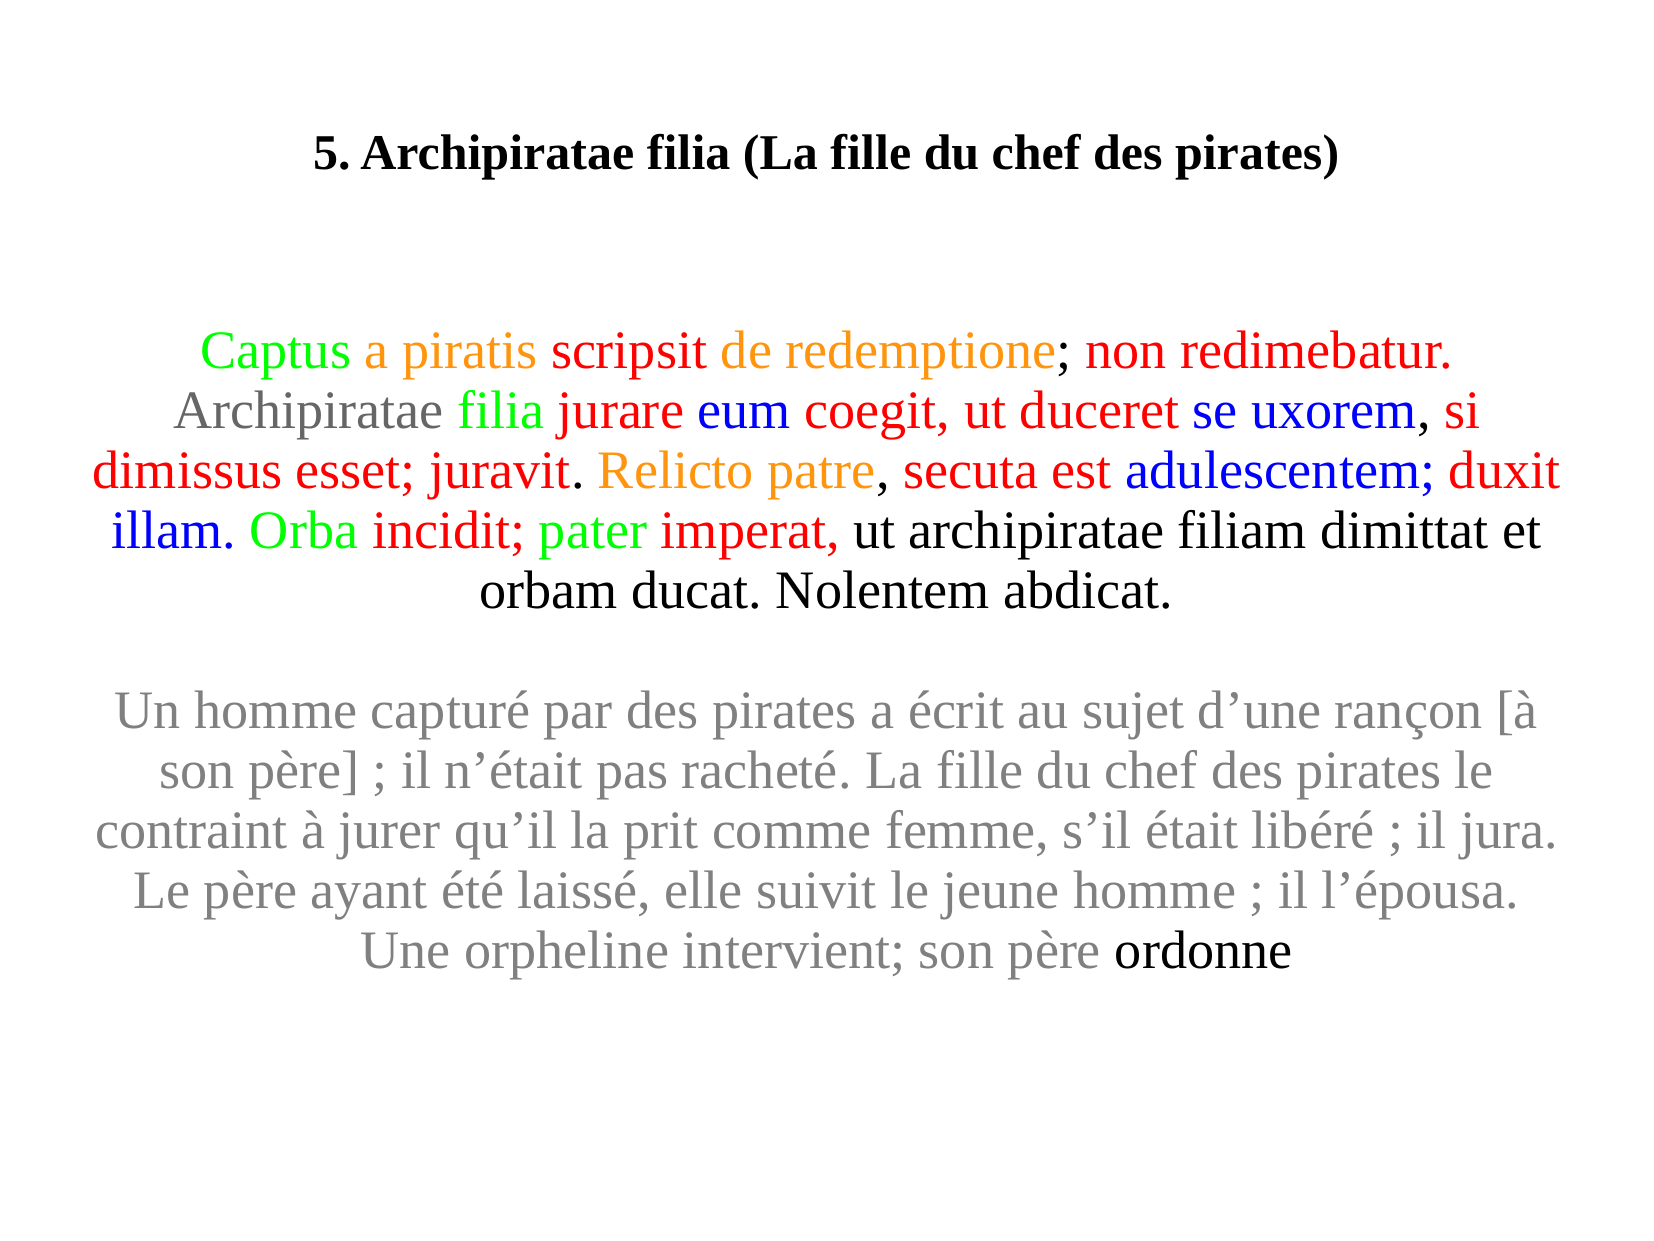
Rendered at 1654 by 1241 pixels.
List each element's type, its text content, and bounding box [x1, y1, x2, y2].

title 5. Archipiratae filia (La fille du chef des pirates) [82, 49, 1571, 257]
subtitle Captus a piratis scripsit de redemptione; non redimebatur. Archipiratae filia jurare eum coegit, ut duceret se uxorem, si dimissus esset; juravit. Relicto patre, secuta est adulescentem; duxit illam. Orba incidit; pater imperat, ut archipiratae filiam dimittat et orbam ducat. Nolentem abdicat. Un homme capturé par des pirates a écrit au sujet d’une rançon [à son père] ; il n’était pas racheté. La fille du chef des pirates le contraint à jurer qu’il la prit comme femme, s’il était libéré ; il jura. Le père ayant été laissé, elle suivit le jeune homme ; il l’épousa. Une orpheline intervient; son père ordonne [82, 290, 1571, 1010]
